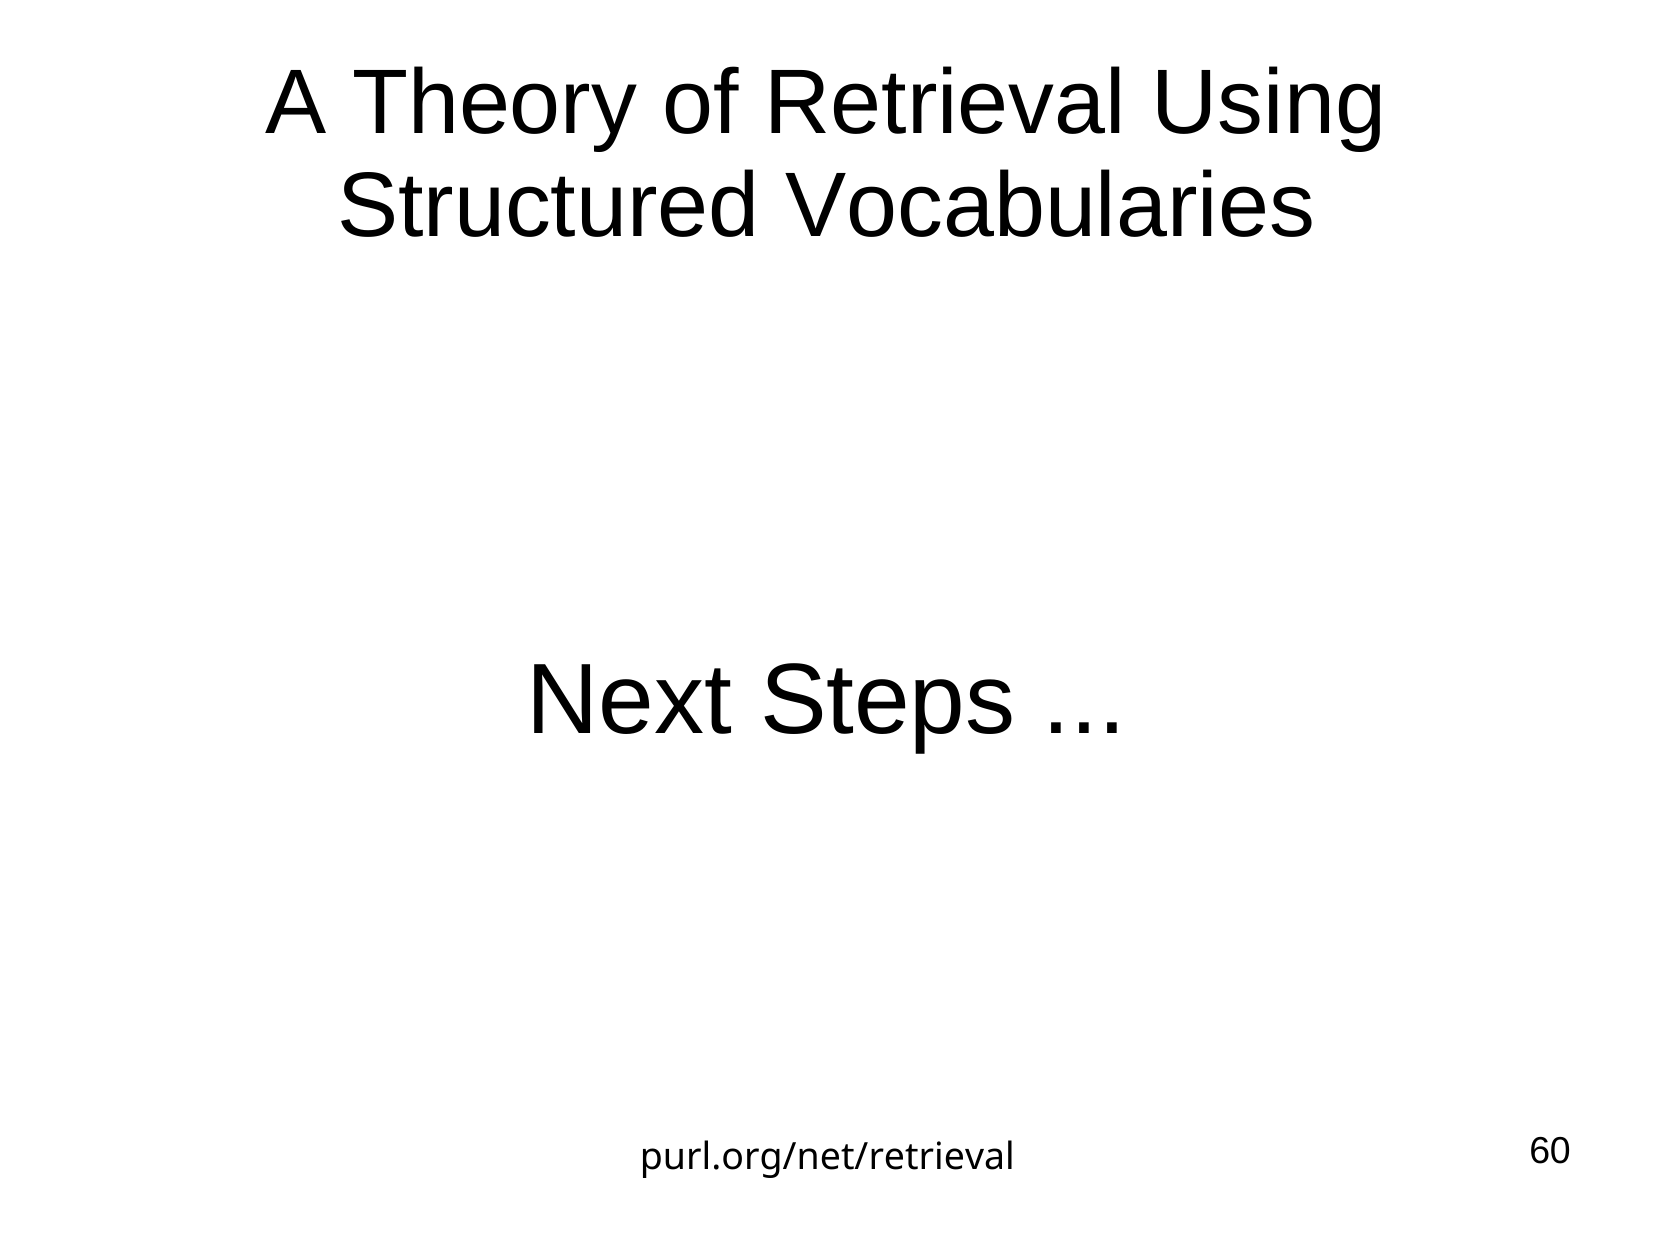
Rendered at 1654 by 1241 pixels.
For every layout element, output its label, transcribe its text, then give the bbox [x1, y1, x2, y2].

subtitle Next Steps ... [82, 290, 1571, 1109]
title A Theory of Retrieval Using Structured Vocabularies [82, 49, 1571, 257]
